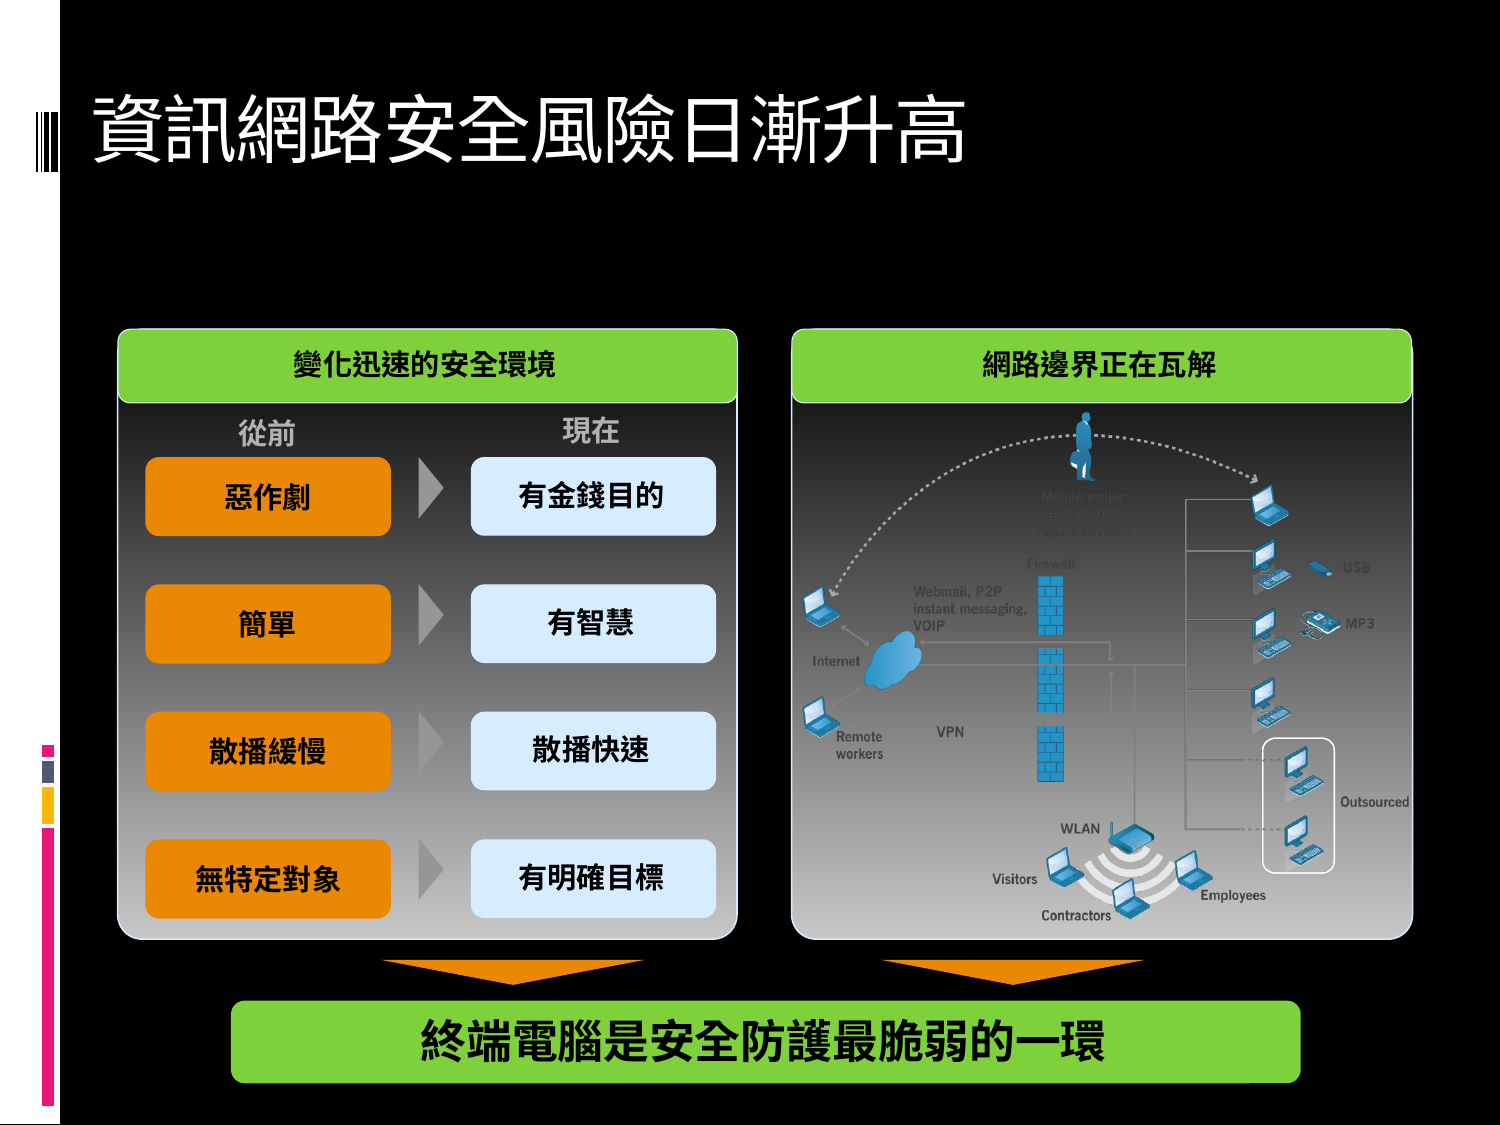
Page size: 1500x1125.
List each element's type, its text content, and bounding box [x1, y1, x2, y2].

text_box [881, 959, 1146, 985]
text_box 變化迅速的安全環境 [117, 329, 738, 403]
title 資訊網路安全風險日漸升高 [75, 75, 1426, 185]
text_box 網路邊界正在瓦解 [791, 329, 1412, 403]
text_box [791, 392, 1410, 940]
text_box 有金錢目的 [471, 462, 716, 536]
text_box [1409, 348, 1413, 399]
text_box 現在 [471, 400, 716, 465]
text_box 有明確目標 [471, 839, 716, 918]
text_box 終端電腦是安全防護最脆弱的一環 [230, 1000, 1301, 1084]
text_box [380, 959, 645, 985]
text_box 散播緩慢 [146, 712, 391, 791]
text_box 有智慧 [471, 584, 716, 663]
text_box 散播快速 [471, 712, 716, 790]
text_box 簡單 [146, 585, 391, 663]
text_box [117, 391, 738, 940]
picture [801, 399, 1423, 926]
text_box 無特定對象 [146, 840, 391, 918]
text_box 從前 [146, 400, 391, 465]
text_box 惡作劇 [146, 462, 391, 536]
